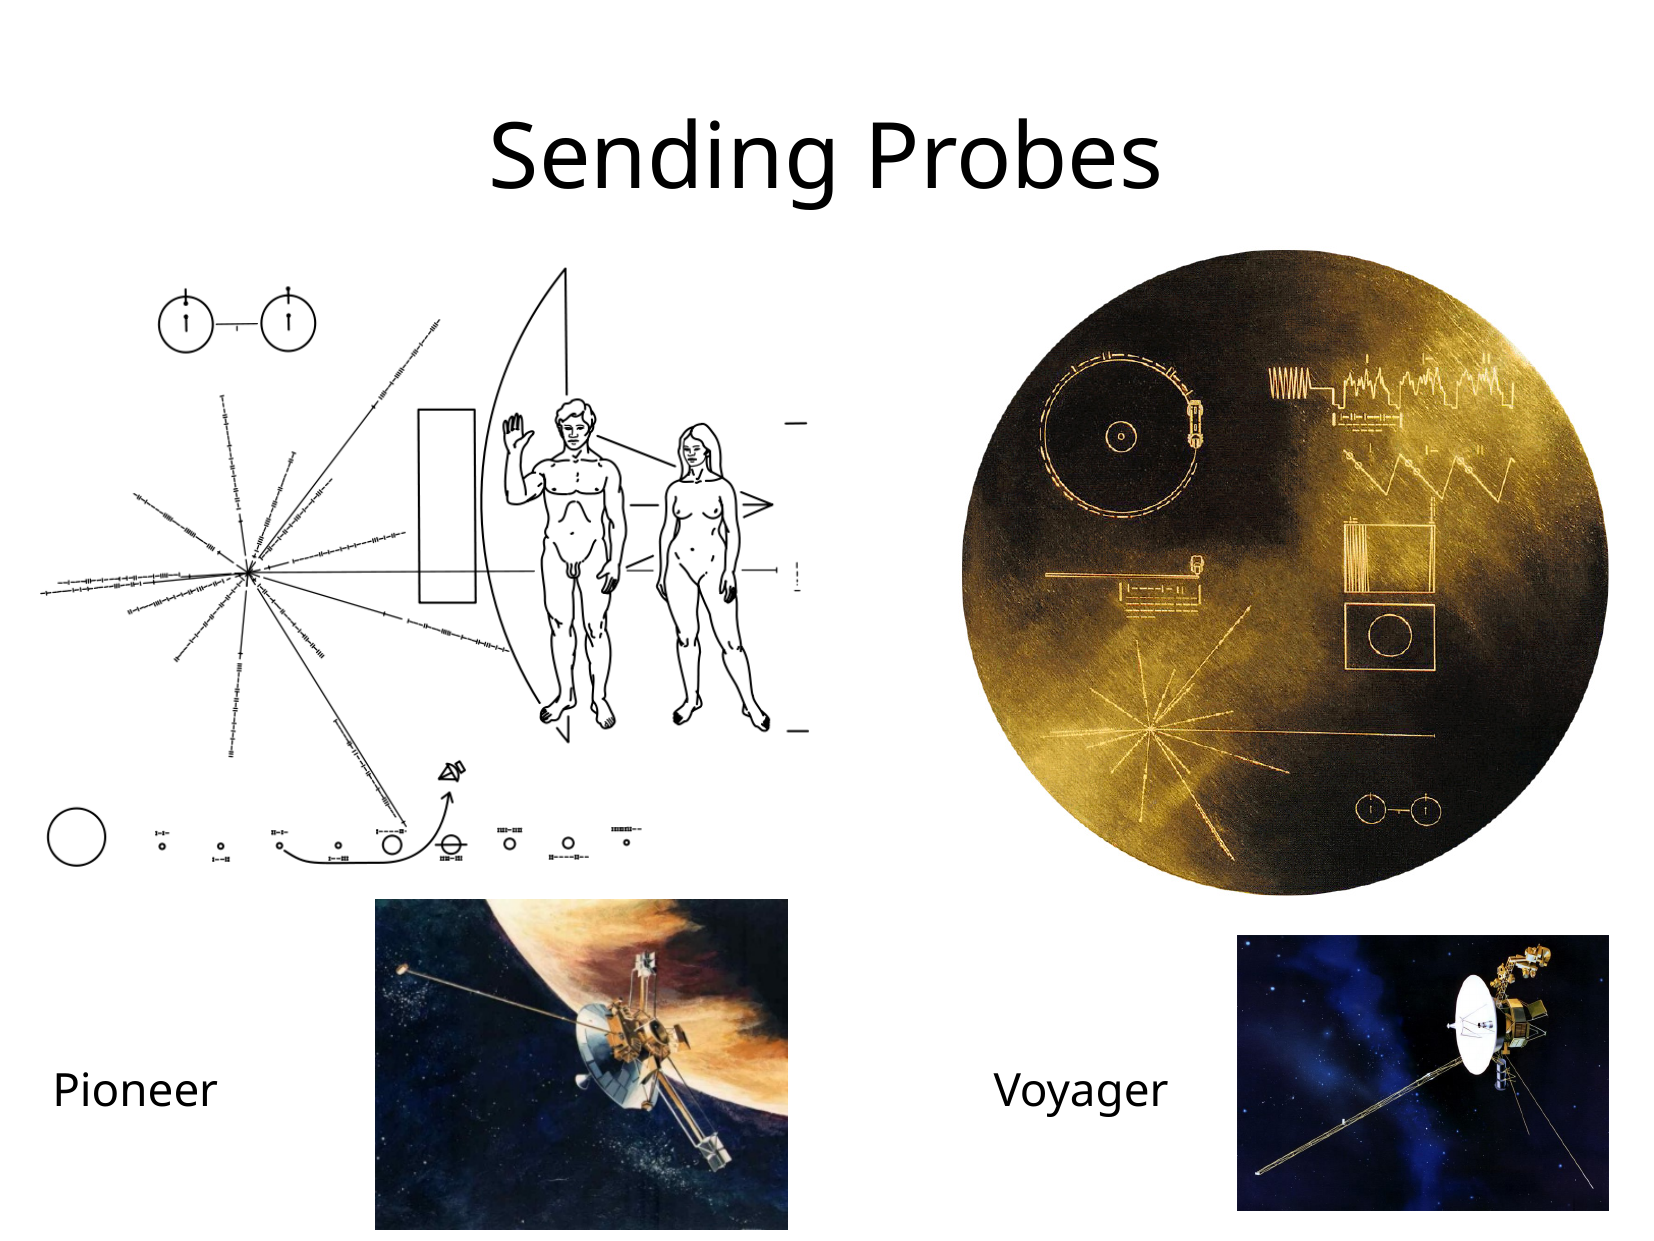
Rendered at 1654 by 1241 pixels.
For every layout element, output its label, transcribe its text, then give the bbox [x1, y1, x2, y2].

text_box Pioneer [37, 1050, 222, 1137]
title Sending Probes [82, 56, 1571, 250]
picture [375, 899, 788, 1230]
picture [1237, 935, 1609, 1211]
picture [958, 246, 1613, 901]
picture [37, 262, 814, 873]
text_box Voyager [978, 1050, 1157, 1137]
